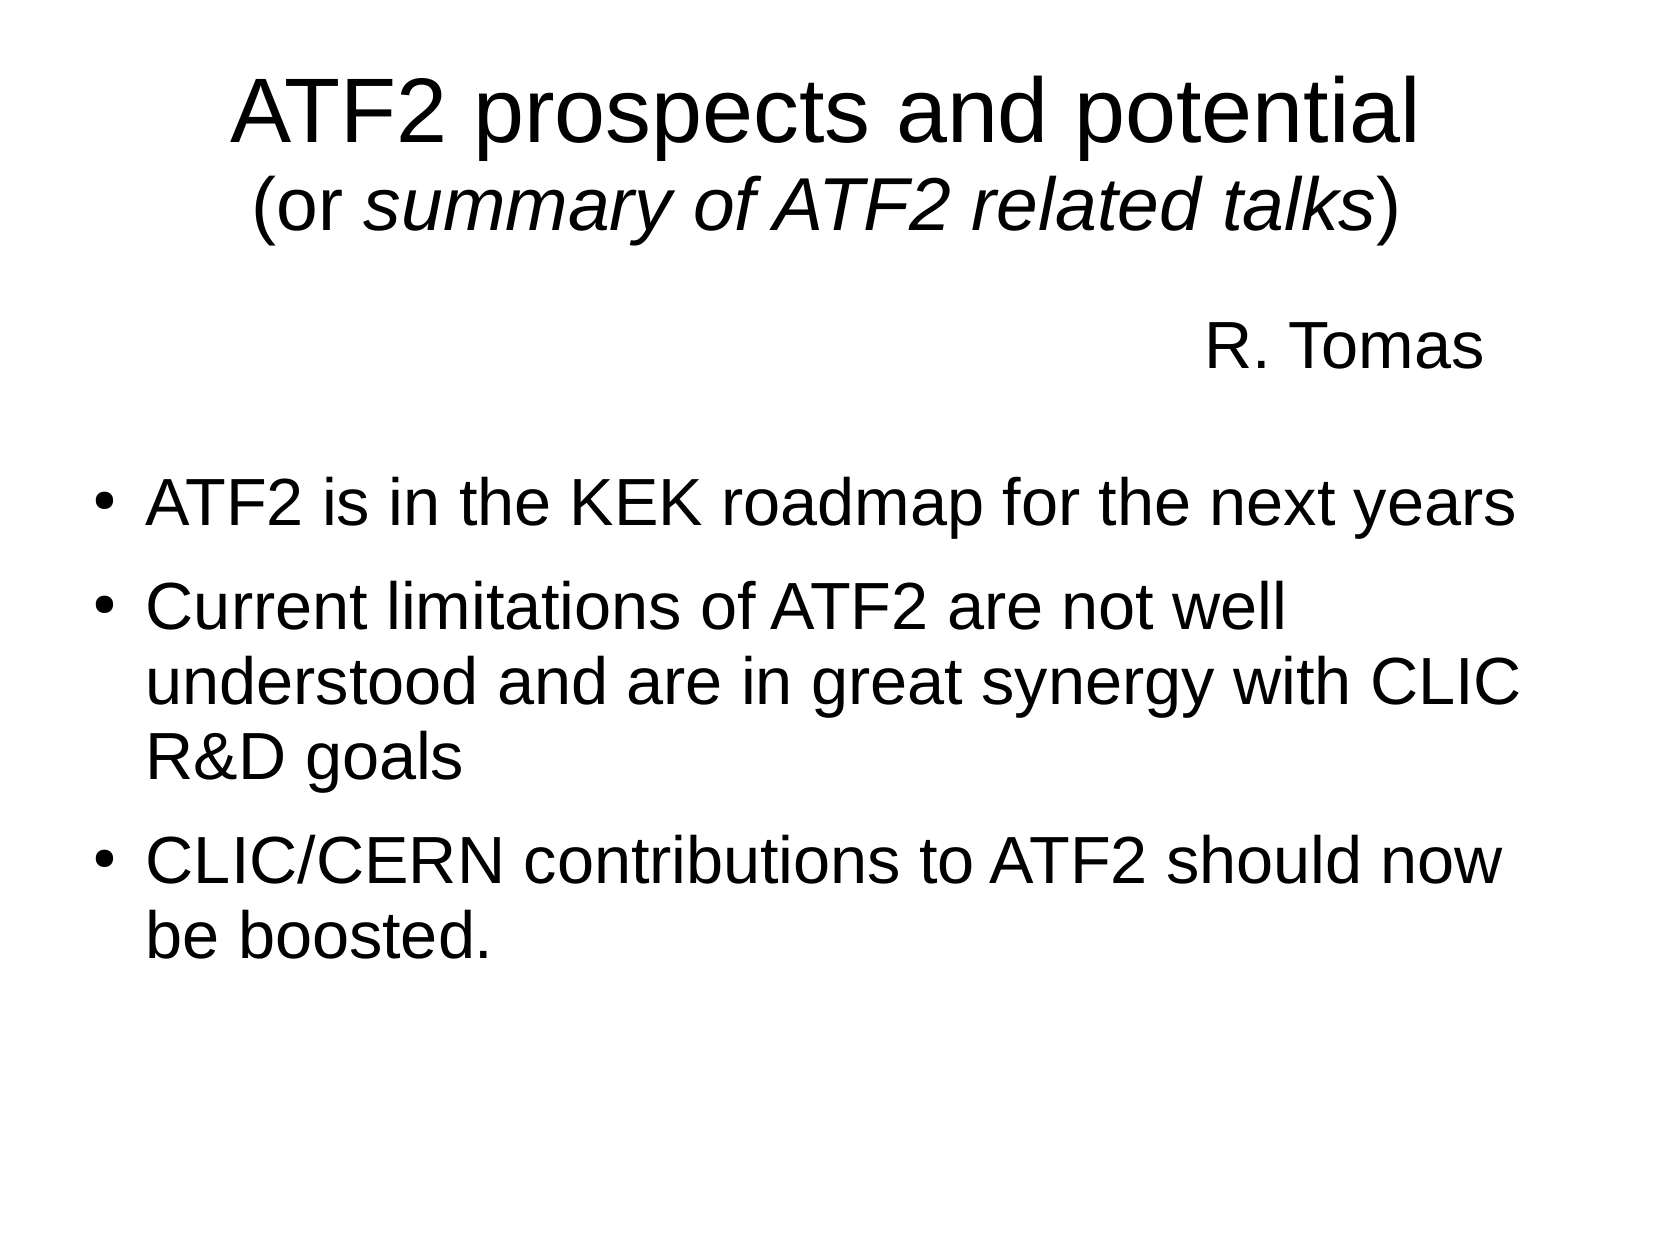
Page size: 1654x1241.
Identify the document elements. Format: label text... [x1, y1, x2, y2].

title ATF2 prospects and potential (or summary of ATF2 related talks) [82, 49, 1571, 257]
list ATF2 is in the KEK roadmap for the next years Current limitations of ATF2 are not well understood and are in great synergy with CLIC R&D goals CLIC/CERN contributions to ATF2 should now be boosted. [74, 465, 1531, 1096]
text_box R. Tomas [1189, 300, 1501, 391]
